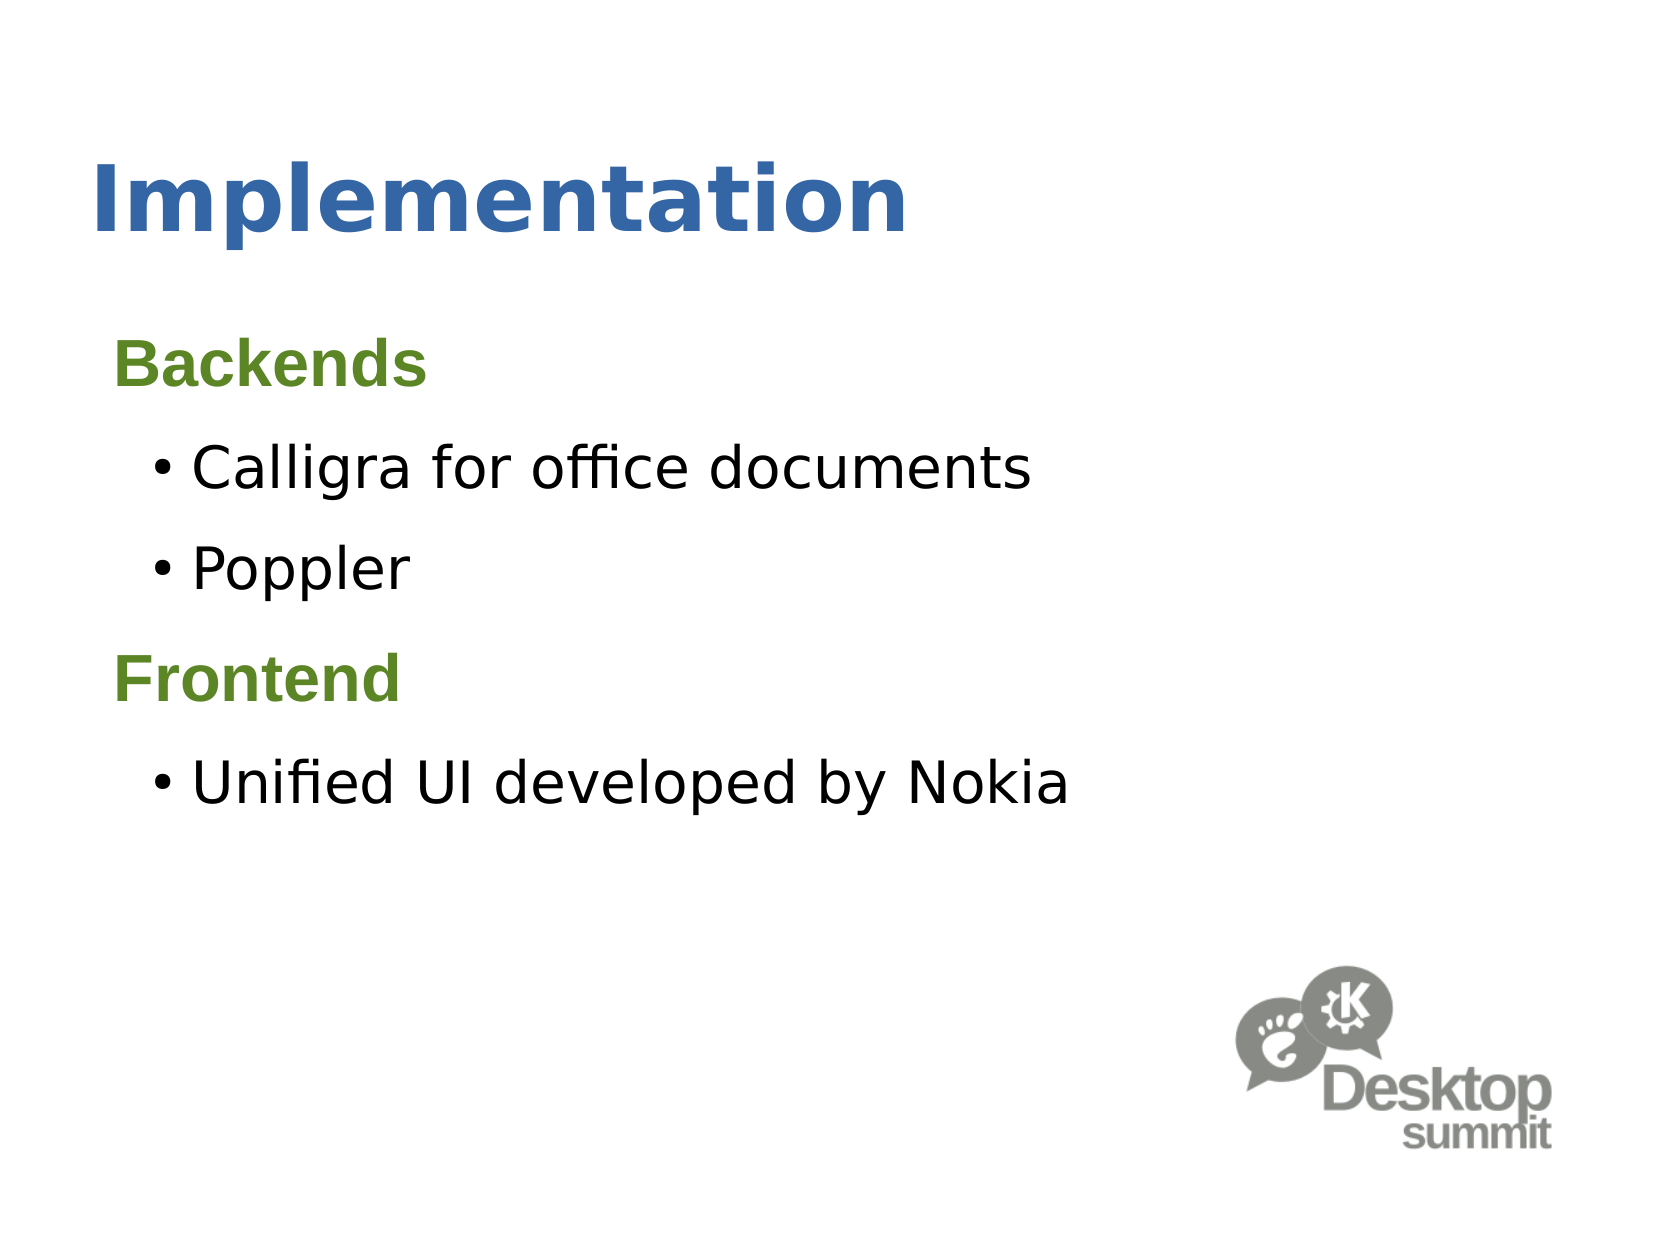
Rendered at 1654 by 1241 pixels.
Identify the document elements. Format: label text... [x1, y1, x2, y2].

text_box Implementation [75, 139, 1571, 261]
text_box Backends Calligra for office documents Poppler Frontend Unified UI developed by Nokia [75, 280, 1574, 1164]
picture [1195, 887, 1613, 1201]
